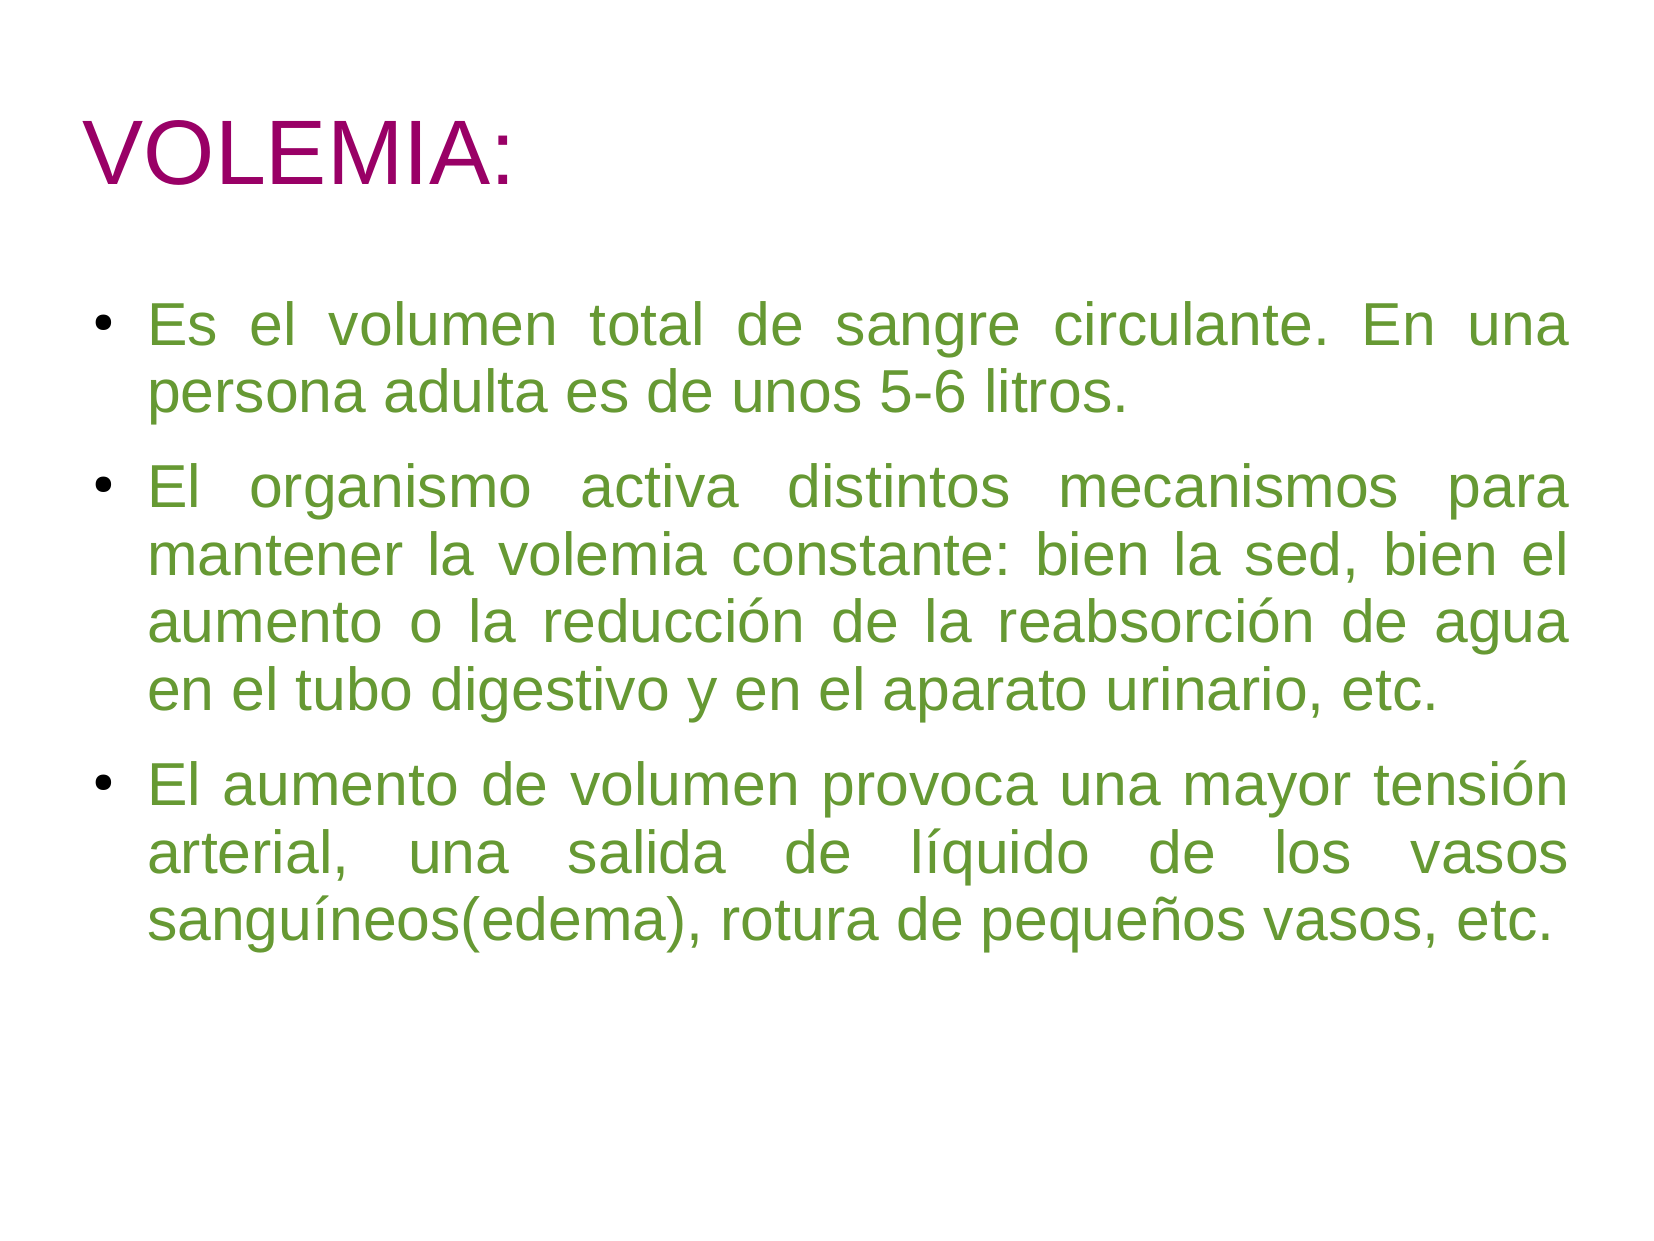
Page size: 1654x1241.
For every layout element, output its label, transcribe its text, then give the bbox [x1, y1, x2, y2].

list Es el volumen total de sangre circulante. En una persona adulta es de unos 5-6 litros. El organismo activa distintos mecanismos para mantener la volemia constante: bien la sed, bien el aumento o la reducción de la reabsorción de agua en el tubo digestivo y en el aparato urinario, etc. El aumento de volumen provoca una mayor tensión arterial, una salida de líquido de los vasos sanguíneos(edema), rotura de pequeños vasos, etc. [82, 290, 1571, 1010]
title VOLEMIA: [82, 49, 1571, 257]
